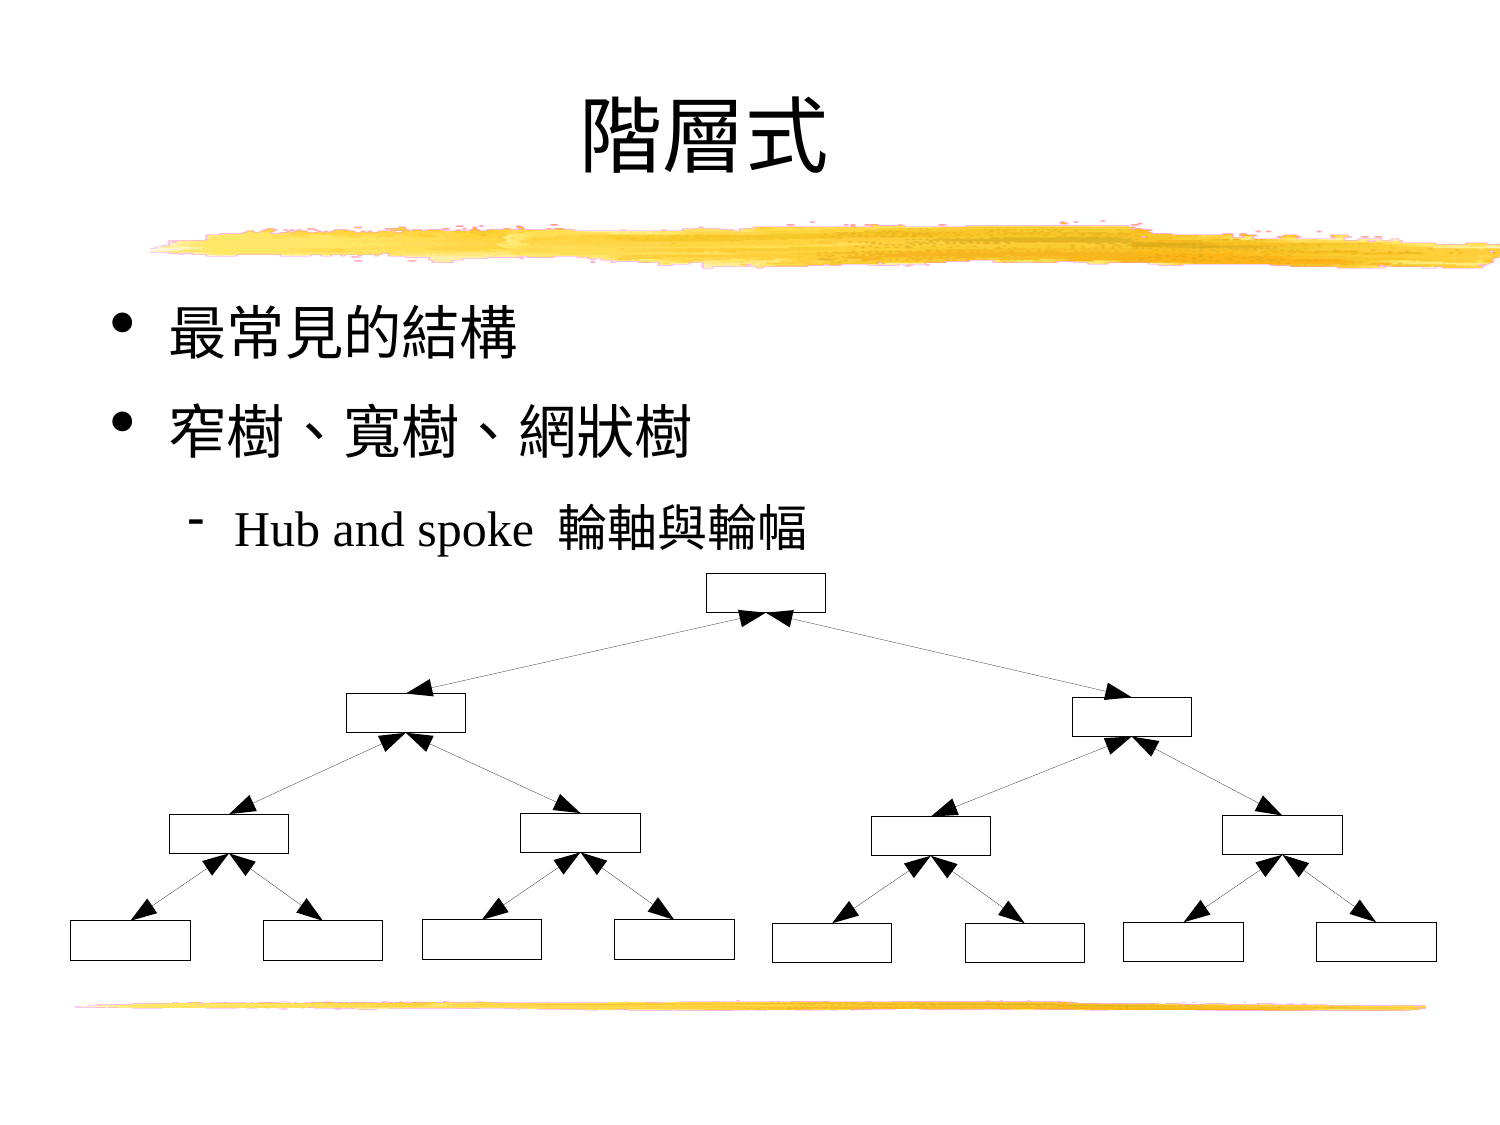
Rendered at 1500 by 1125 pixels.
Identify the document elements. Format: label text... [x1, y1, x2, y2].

list 最常見的結構 窄樹、寬樹、網狀樹 Hub and spoke 輪軸與輪幅 [112, 287, 1388, 544]
picture [75, 999, 1426, 1013]
picture [150, 215, 1500, 279]
title 階層式 [66, 30, 1342, 231]
